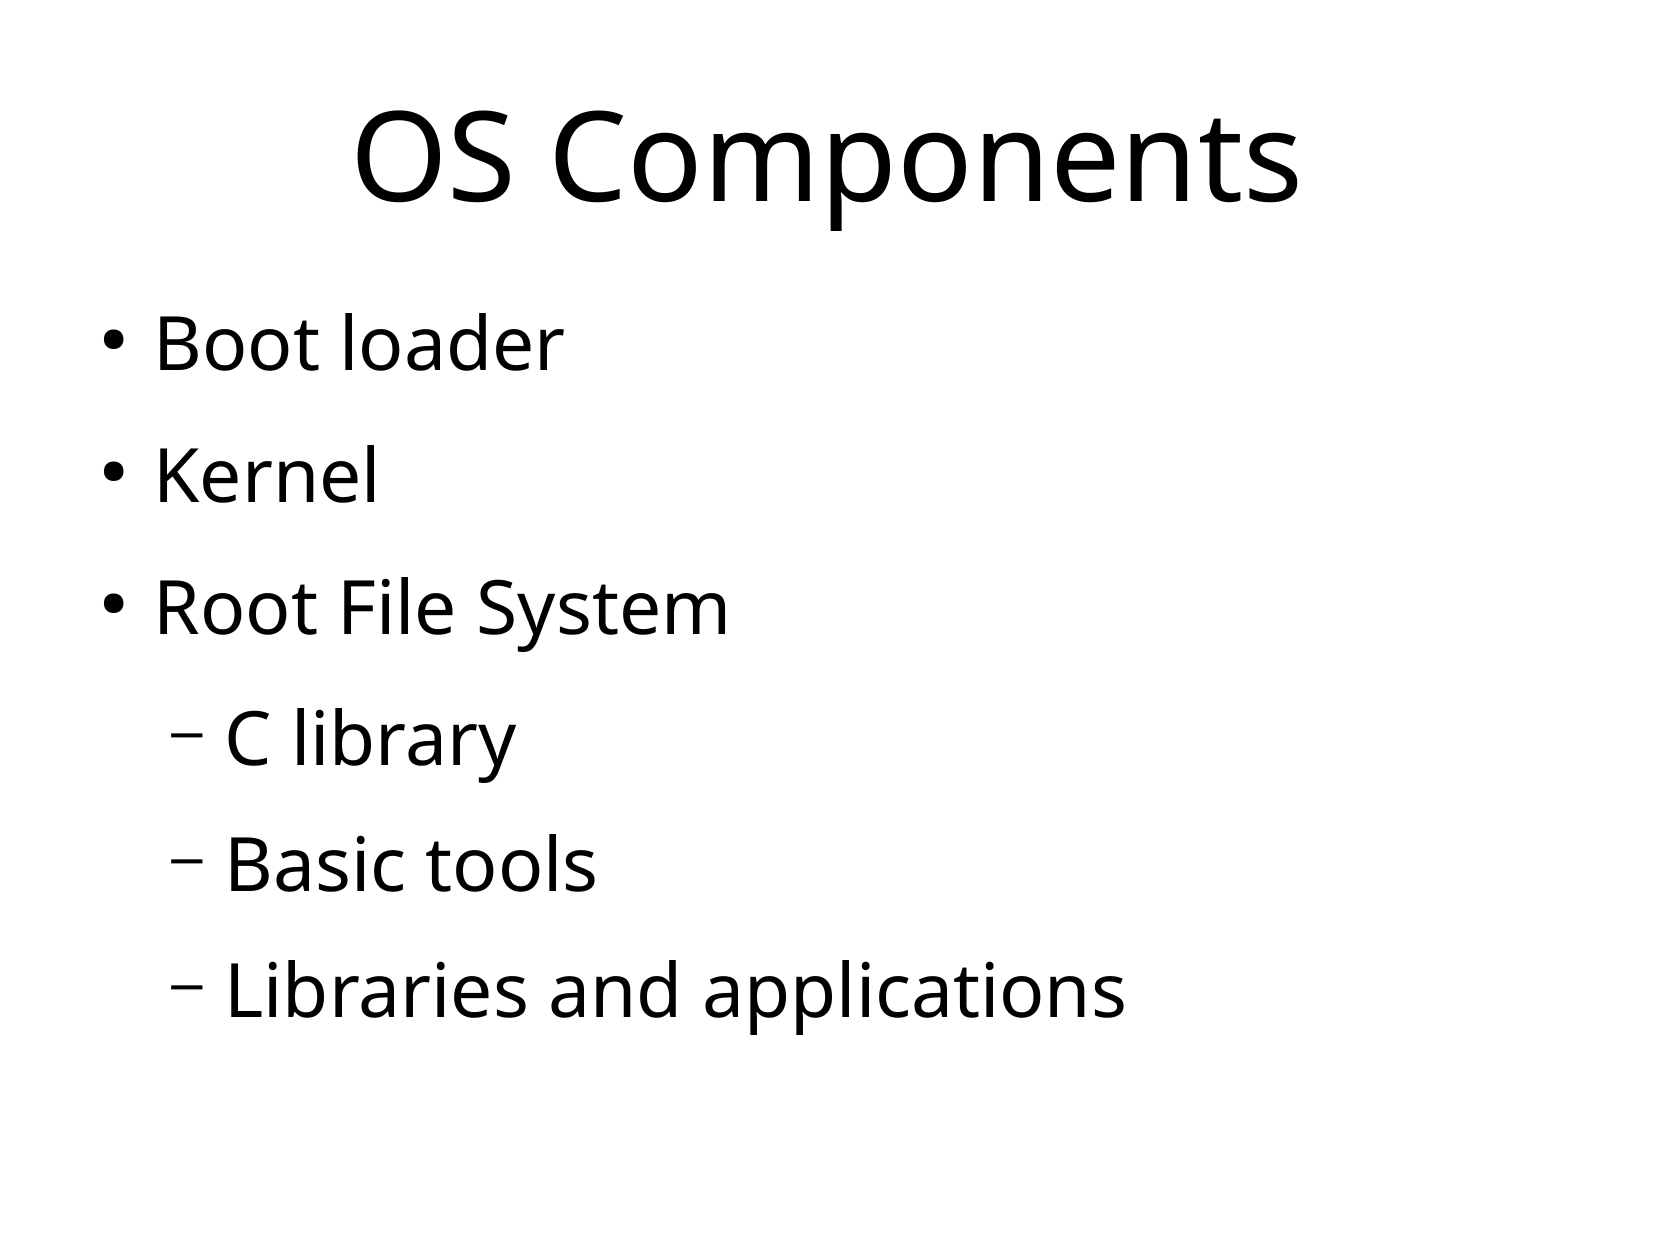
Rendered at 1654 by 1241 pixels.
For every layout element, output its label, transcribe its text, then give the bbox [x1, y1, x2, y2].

list Boot loader Kernel Root File System C library Basic tools Libraries and applications [82, 290, 1571, 1171]
title OS Components [82, 49, 1571, 257]
